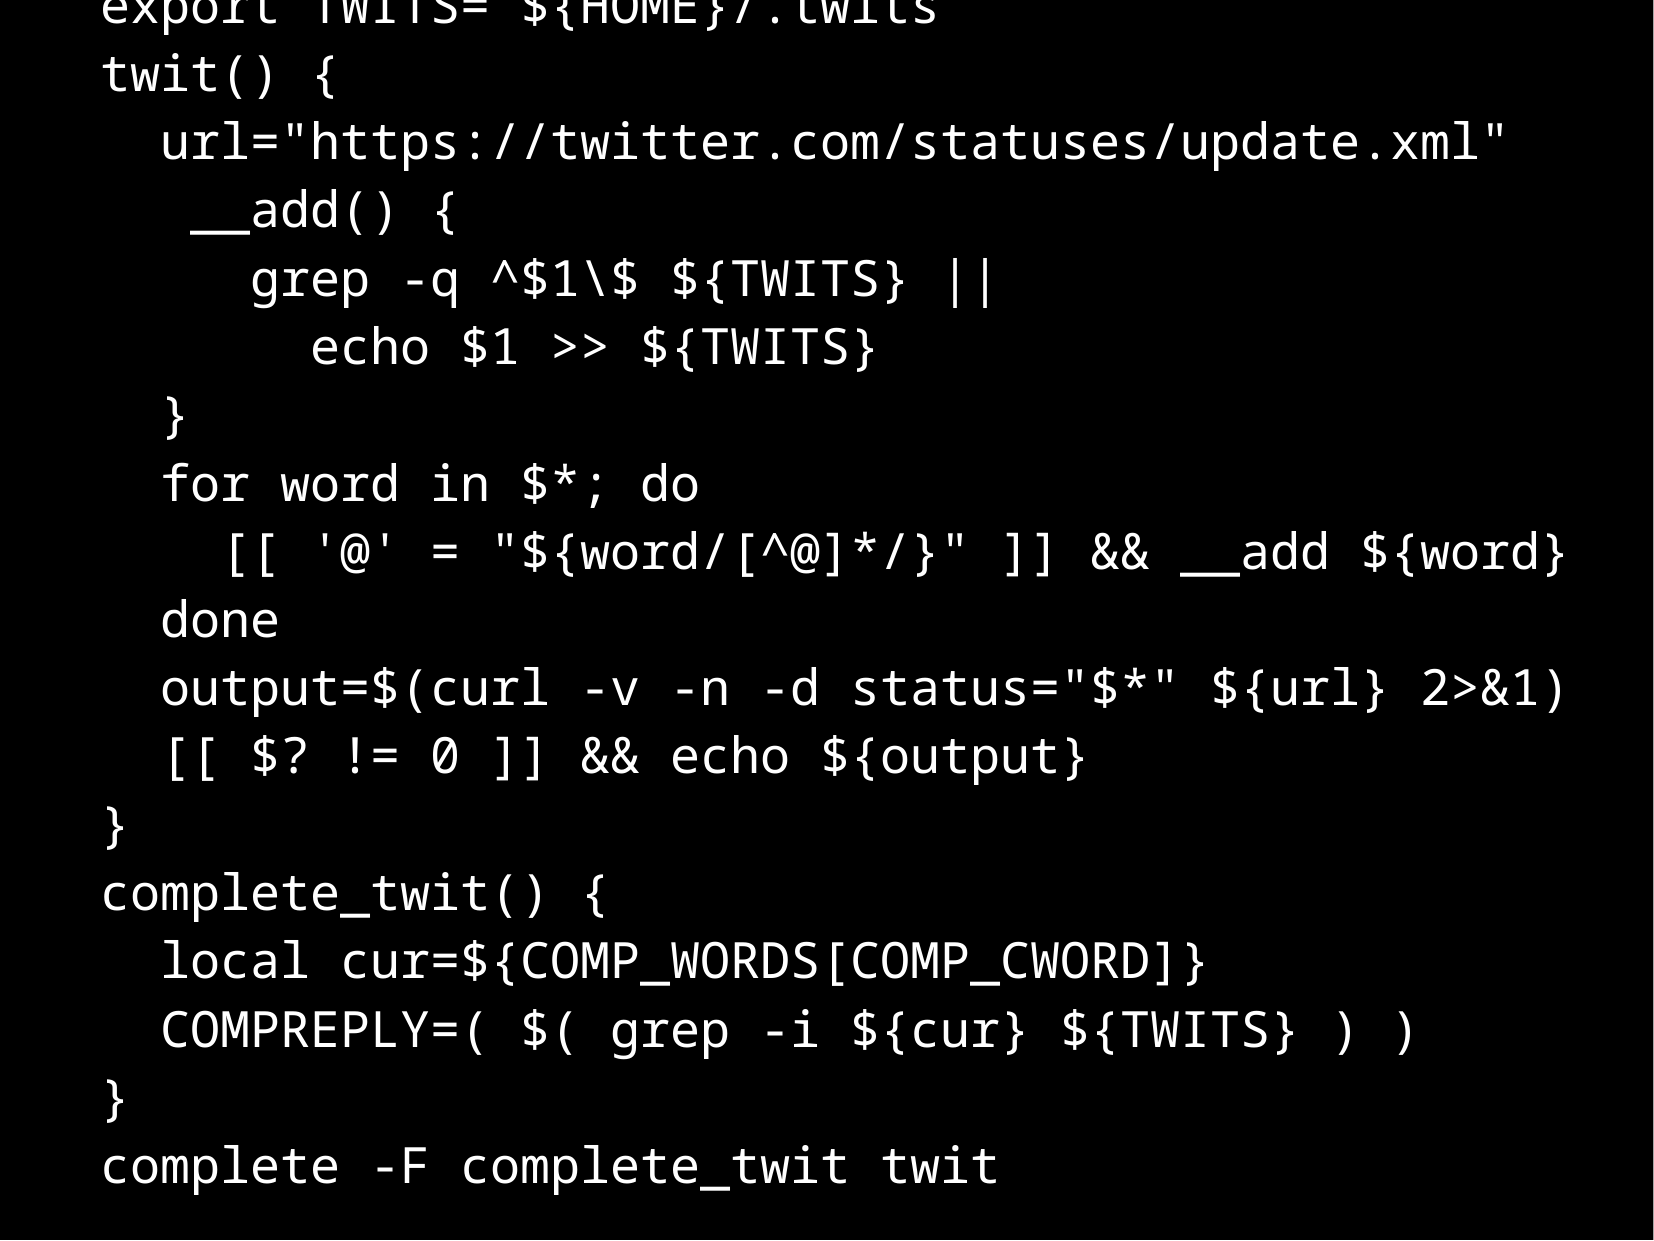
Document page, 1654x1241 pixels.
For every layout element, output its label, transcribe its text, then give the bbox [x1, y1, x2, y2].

title export TWITS=”${HOME}/.twits” twit() { url="https://twitter.com/statuses/update.xml" __add() { grep -q ^$1\$ ${TWITS} || echo $1 >> ${TWITS} } for word in $*; do [[ '@' = "${word/[^@]*/}" ]] && __add ${word} done output=$(curl -v -n -d status="$*" ${url} 2>&1) [[ $? != 0 ]] && echo ${output} } complete_twit() { local cur=${COMP_WORDS[COMP_CWORD]} COMPREPLY=( $( grep -i ${cur} ${TWITS} ) ) } complete -F complete_twit twit [100, 77, 1589, 1091]
